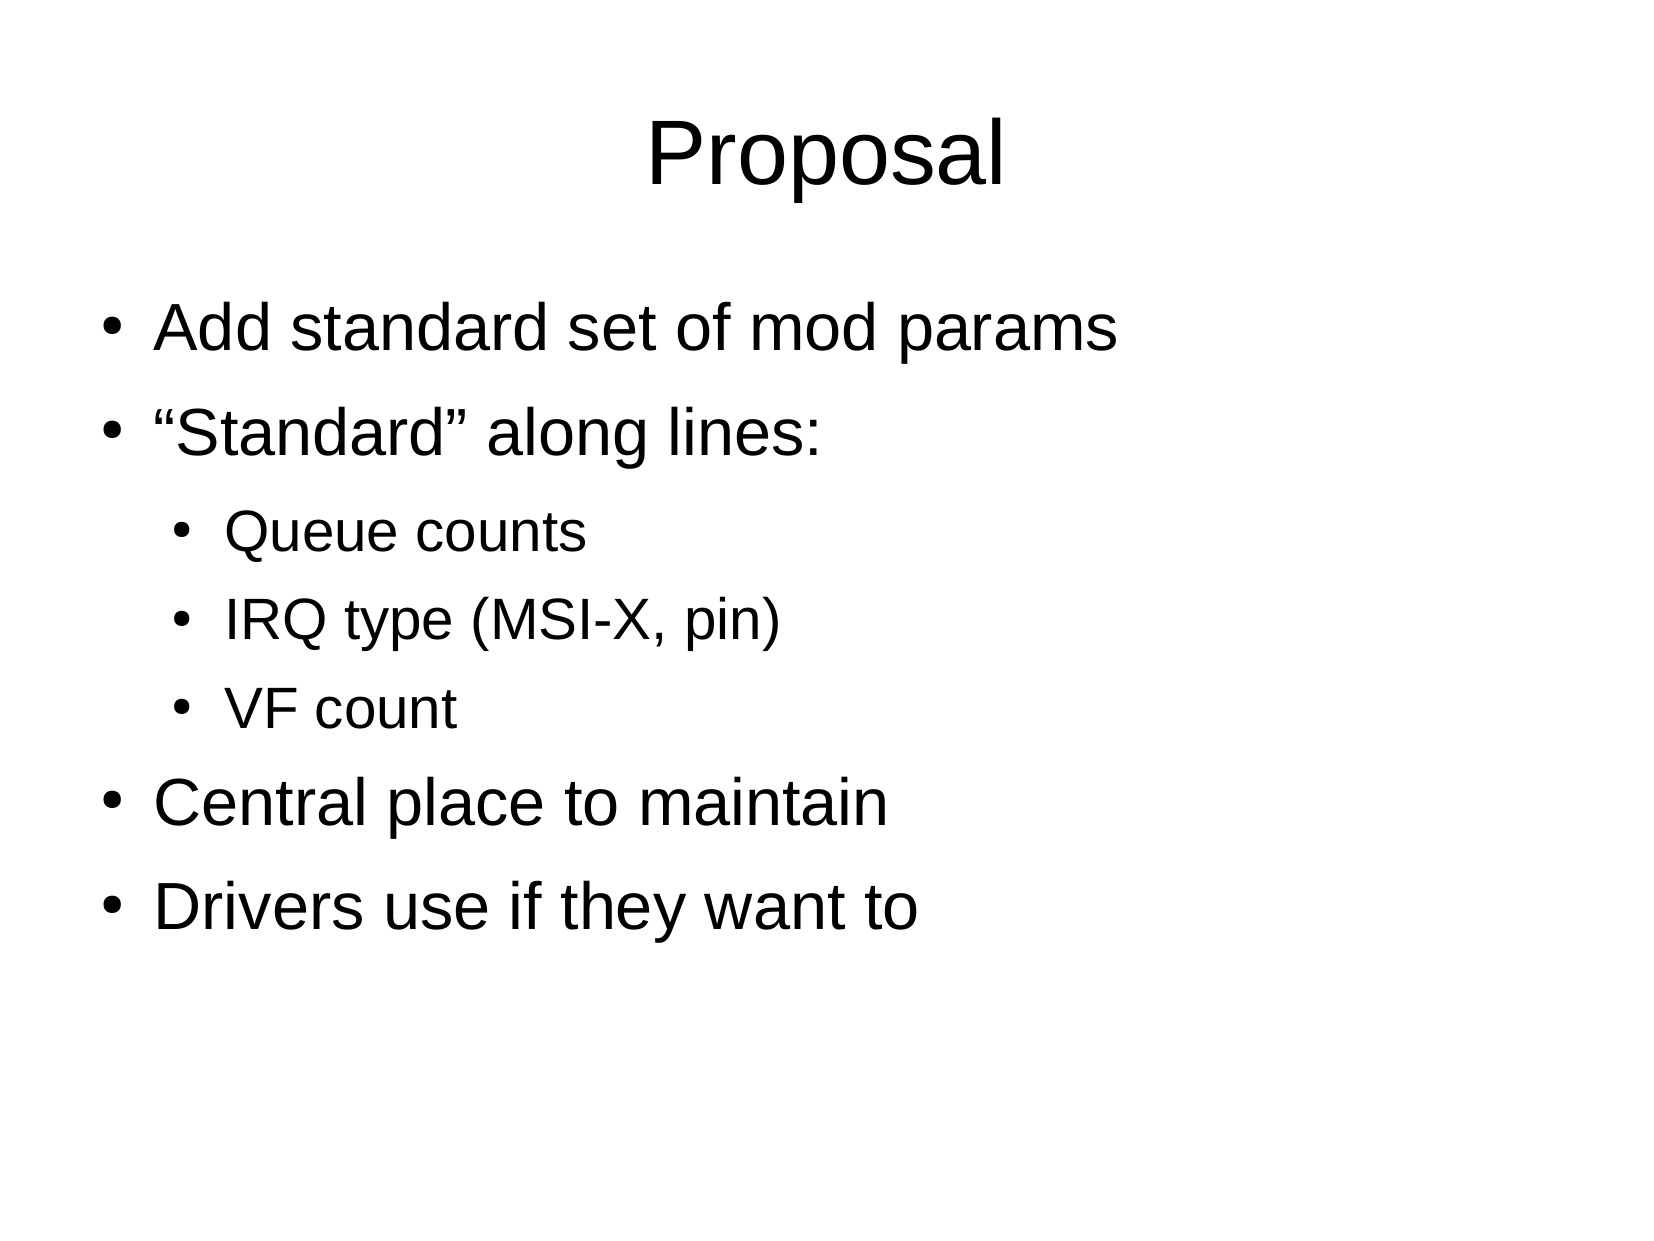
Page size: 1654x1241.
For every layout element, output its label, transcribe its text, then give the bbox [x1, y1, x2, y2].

list Add standard set of mod params “Standard” along lines: Queue counts IRQ type (MSI-X, pin) VF count Central place to maintain Drivers use if they want to [82, 290, 1571, 1109]
title Proposal [82, 49, 1571, 257]
